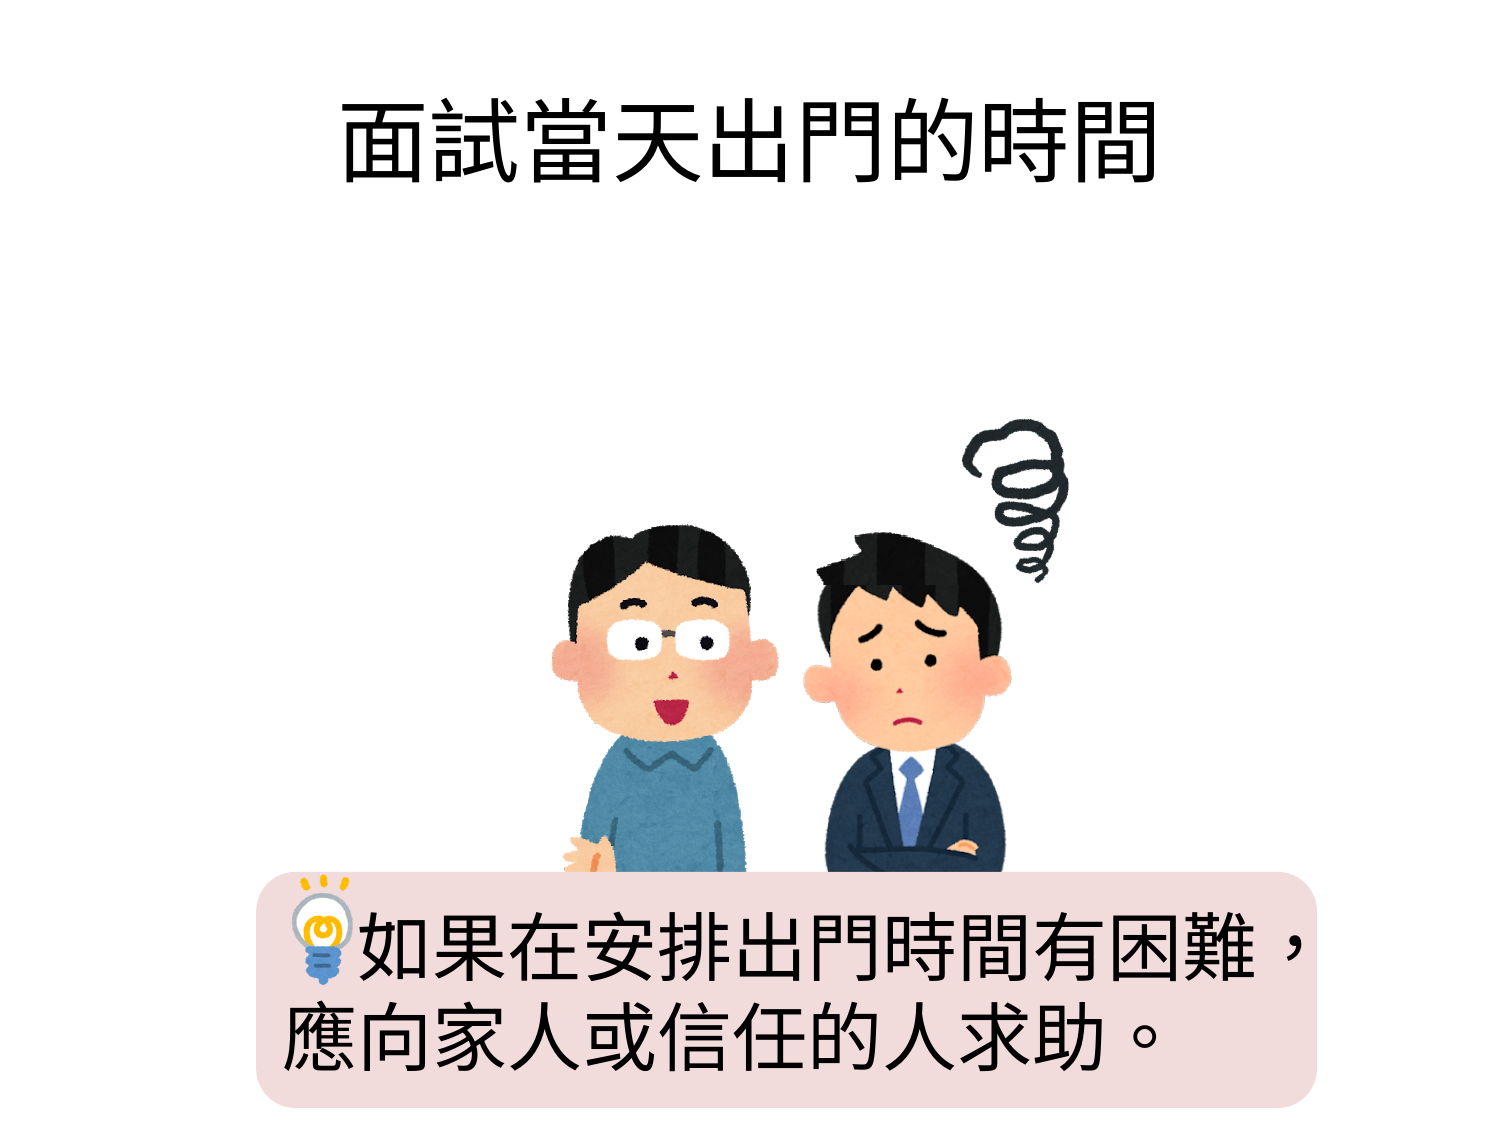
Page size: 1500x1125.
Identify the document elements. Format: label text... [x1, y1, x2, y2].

title 面試當天出門的時間 [75, 45, 1425, 233]
picture [277, 871, 368, 990]
text_box 如果在安排出門時間有困難， 應向家人或信任的人求助。 [256, 871, 1317, 1109]
picture [428, 407, 1093, 871]
